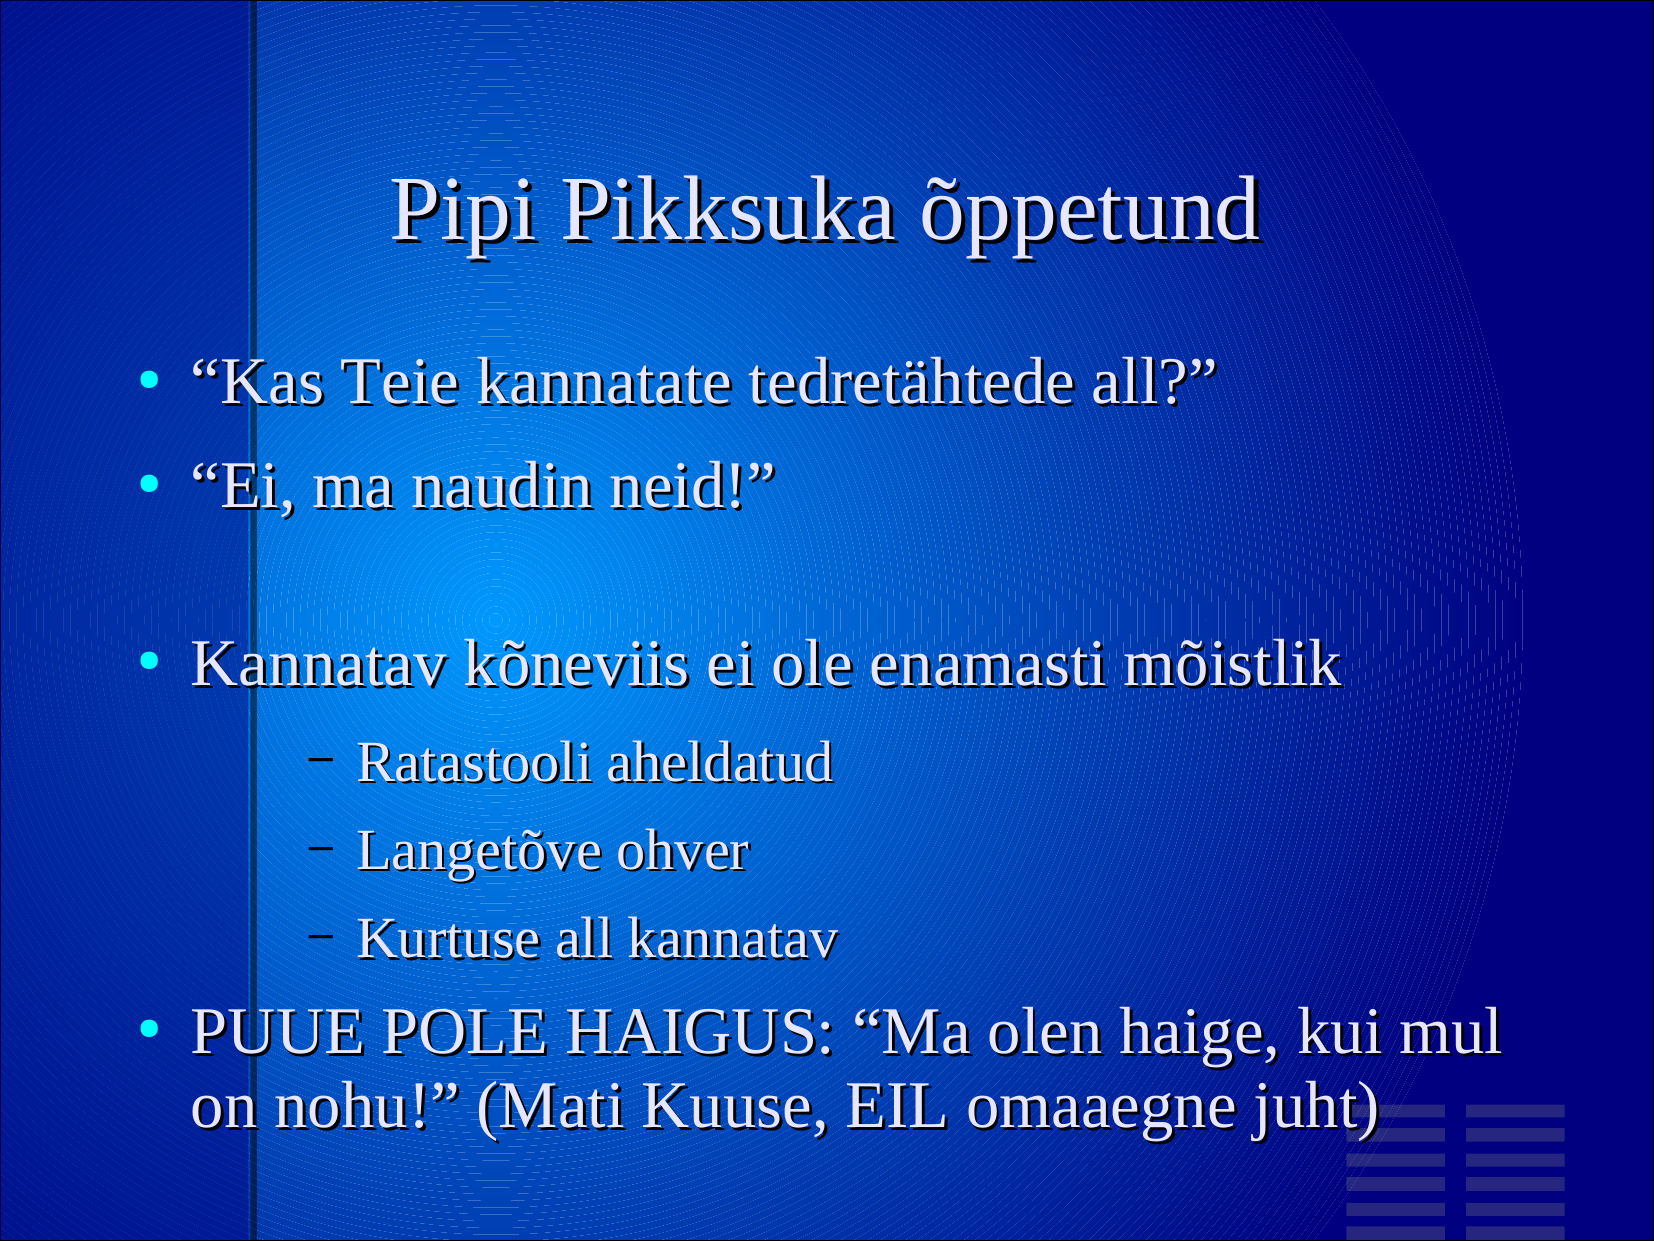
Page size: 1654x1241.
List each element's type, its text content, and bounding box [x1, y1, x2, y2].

title Pipi Pikksuka õppetund [119, 112, 1533, 305]
list “Kas Teie kannatate tedretähtede all?” “Ei, ma naudin neid!” Kannatav kõneviis ei ole enamasti mõistlik Ratastooli aheldatud Langetõve ohver Kurtuse all kannatav PUUE POLE HAIGUS: “Ma olen haige, kui mul on nohu!” (Mati Kuuse, EIL omaaegne juht) [119, 344, 1533, 1149]
